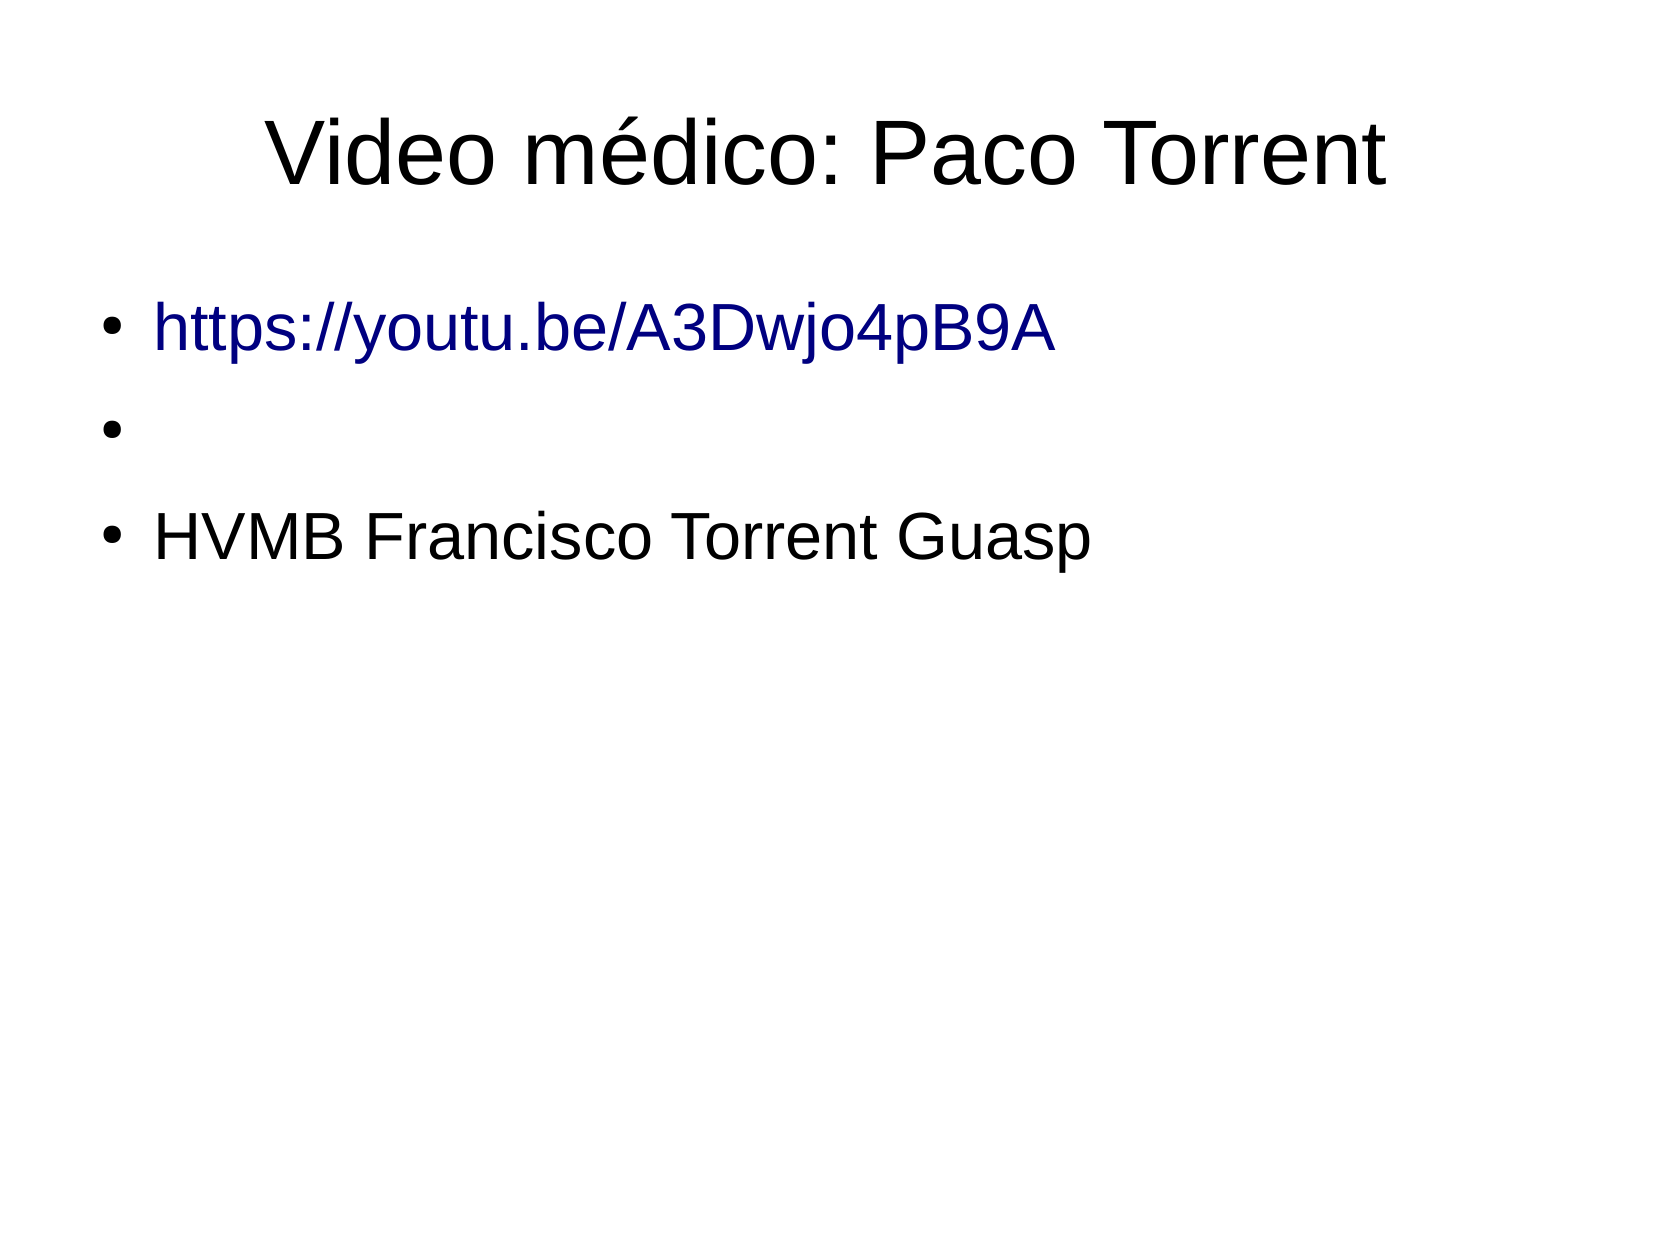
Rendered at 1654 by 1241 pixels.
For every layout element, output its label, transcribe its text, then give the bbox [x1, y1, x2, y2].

title Video médico: Paco Torrent [82, 49, 1571, 257]
list https://youtu.be/A3Dwjo4pB9A HVMB Francisco Torrent Guasp [82, 290, 1571, 1010]
